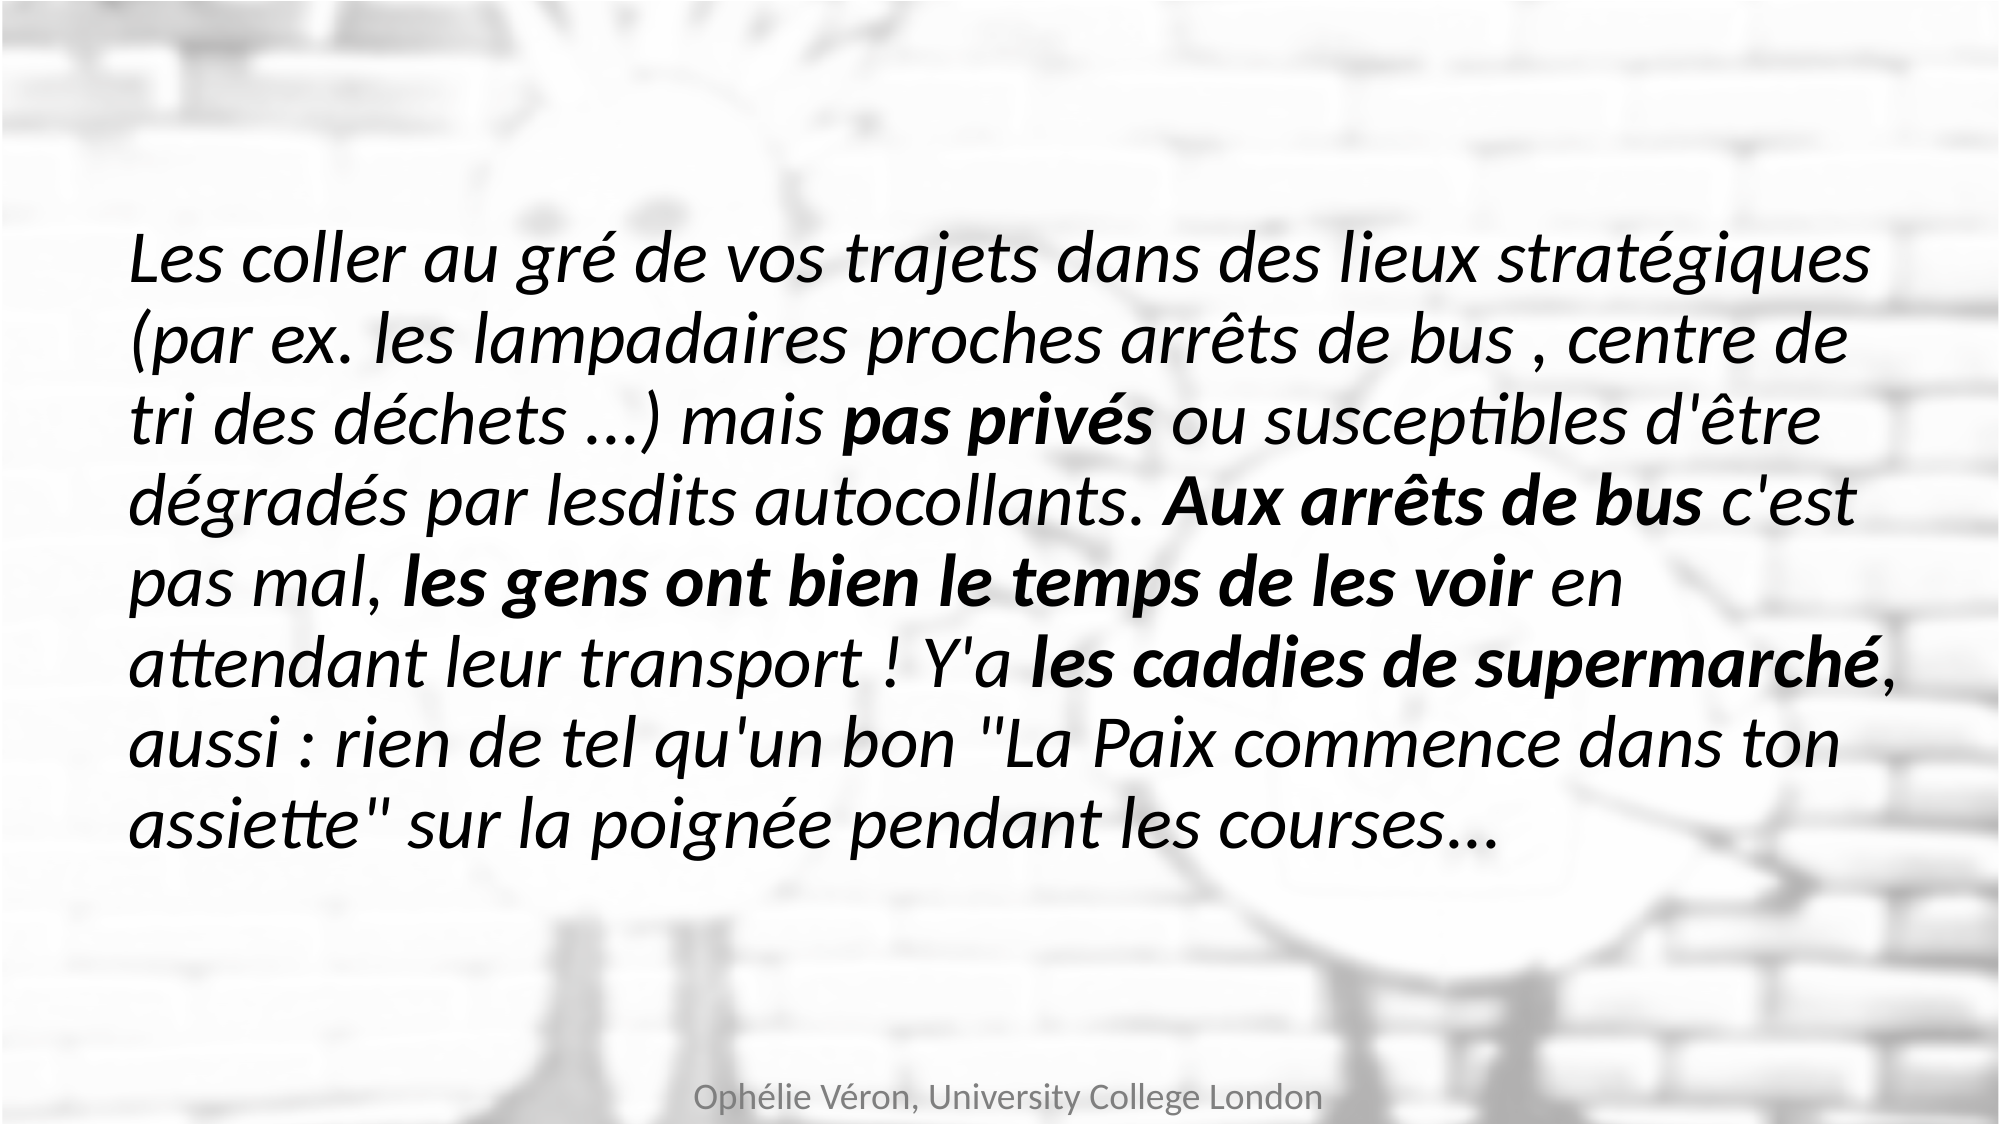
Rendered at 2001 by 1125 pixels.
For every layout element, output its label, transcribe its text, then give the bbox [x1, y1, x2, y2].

text_box Ophélie Véron, University College London [678, 1064, 1348, 1125]
list Les coller au gré de vos trajets dans des lieux stratégiques (par ex. les lampadaires proches arrêts de bus , centre de tri des déchets ...) mais pas privés ou susceptibles d'être dégradés par lesdits autocollants. Aux arrêts de bus c'est pas mal, les gens ont bien le temps de les voir en attendant leur transport ! Y'a les caddies de supermarché, aussi : rien de tel qu'un bon "La Paix commence dans ton assiette" sur la poignée pendant les courses... [113, 210, 1930, 1014]
picture [2, 1, 1999, 1124]
